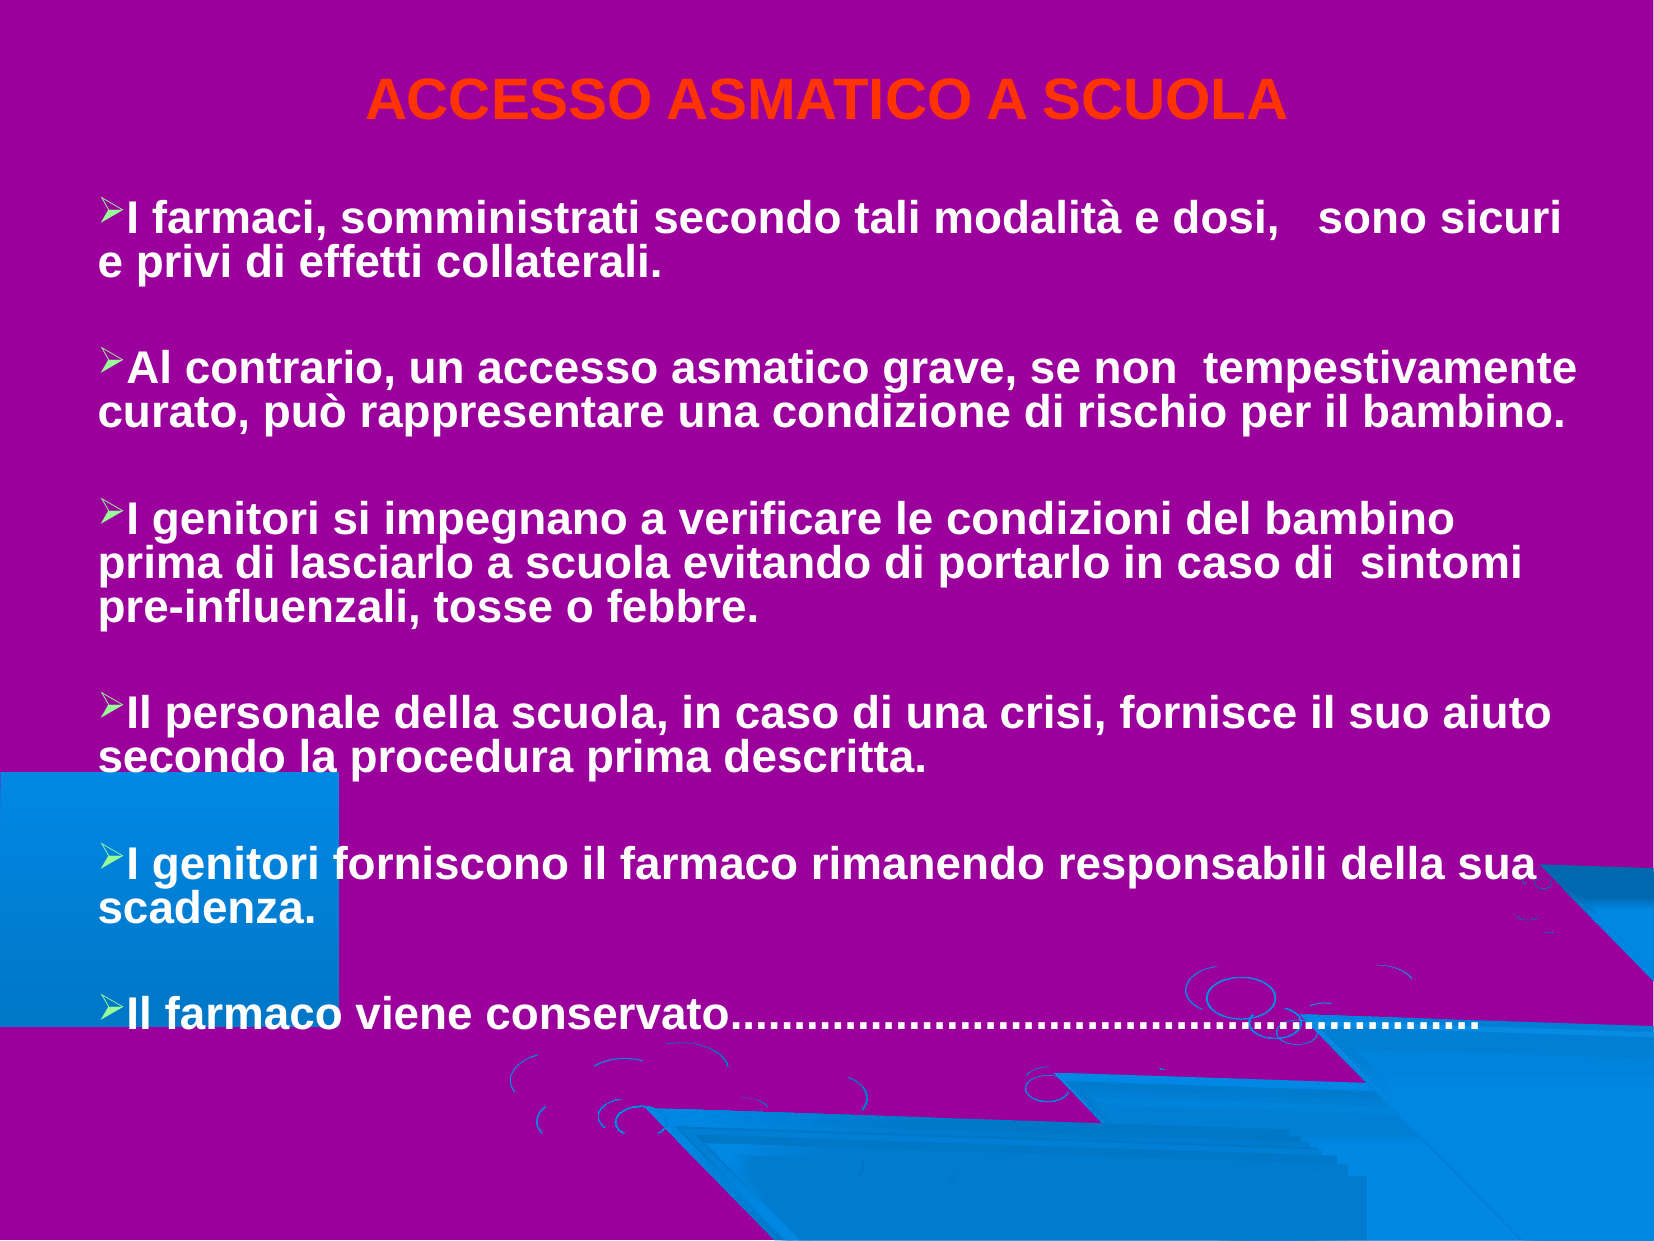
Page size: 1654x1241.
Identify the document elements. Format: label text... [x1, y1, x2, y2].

list I farmaci, somministrati secondo tali modalità e dosi, sono sicuri e privi di effetti collaterali. Al contrario, un accesso asmatico grave, se non tempestivamente curato, può rappresentare una condizione di rischio per il bambino. I genitori si impegnano a verificare le condizioni del bambino prima di lasciarlo a scuola evitando di portarlo in caso di sintomi pre-influenzali, tosse o febbre. Il personale della scuola, in caso di una crisi, fornisce il suo aiuto secondo la procedura prima descritta. I genitori forniscono il farmaco rimanendo responsabili della sua scadenza. Il farmaco viene conservato........................................................... [82, 190, 1609, 1097]
title ACCESSO ASMATICO A SCUOLA [82, 0, 1571, 190]
